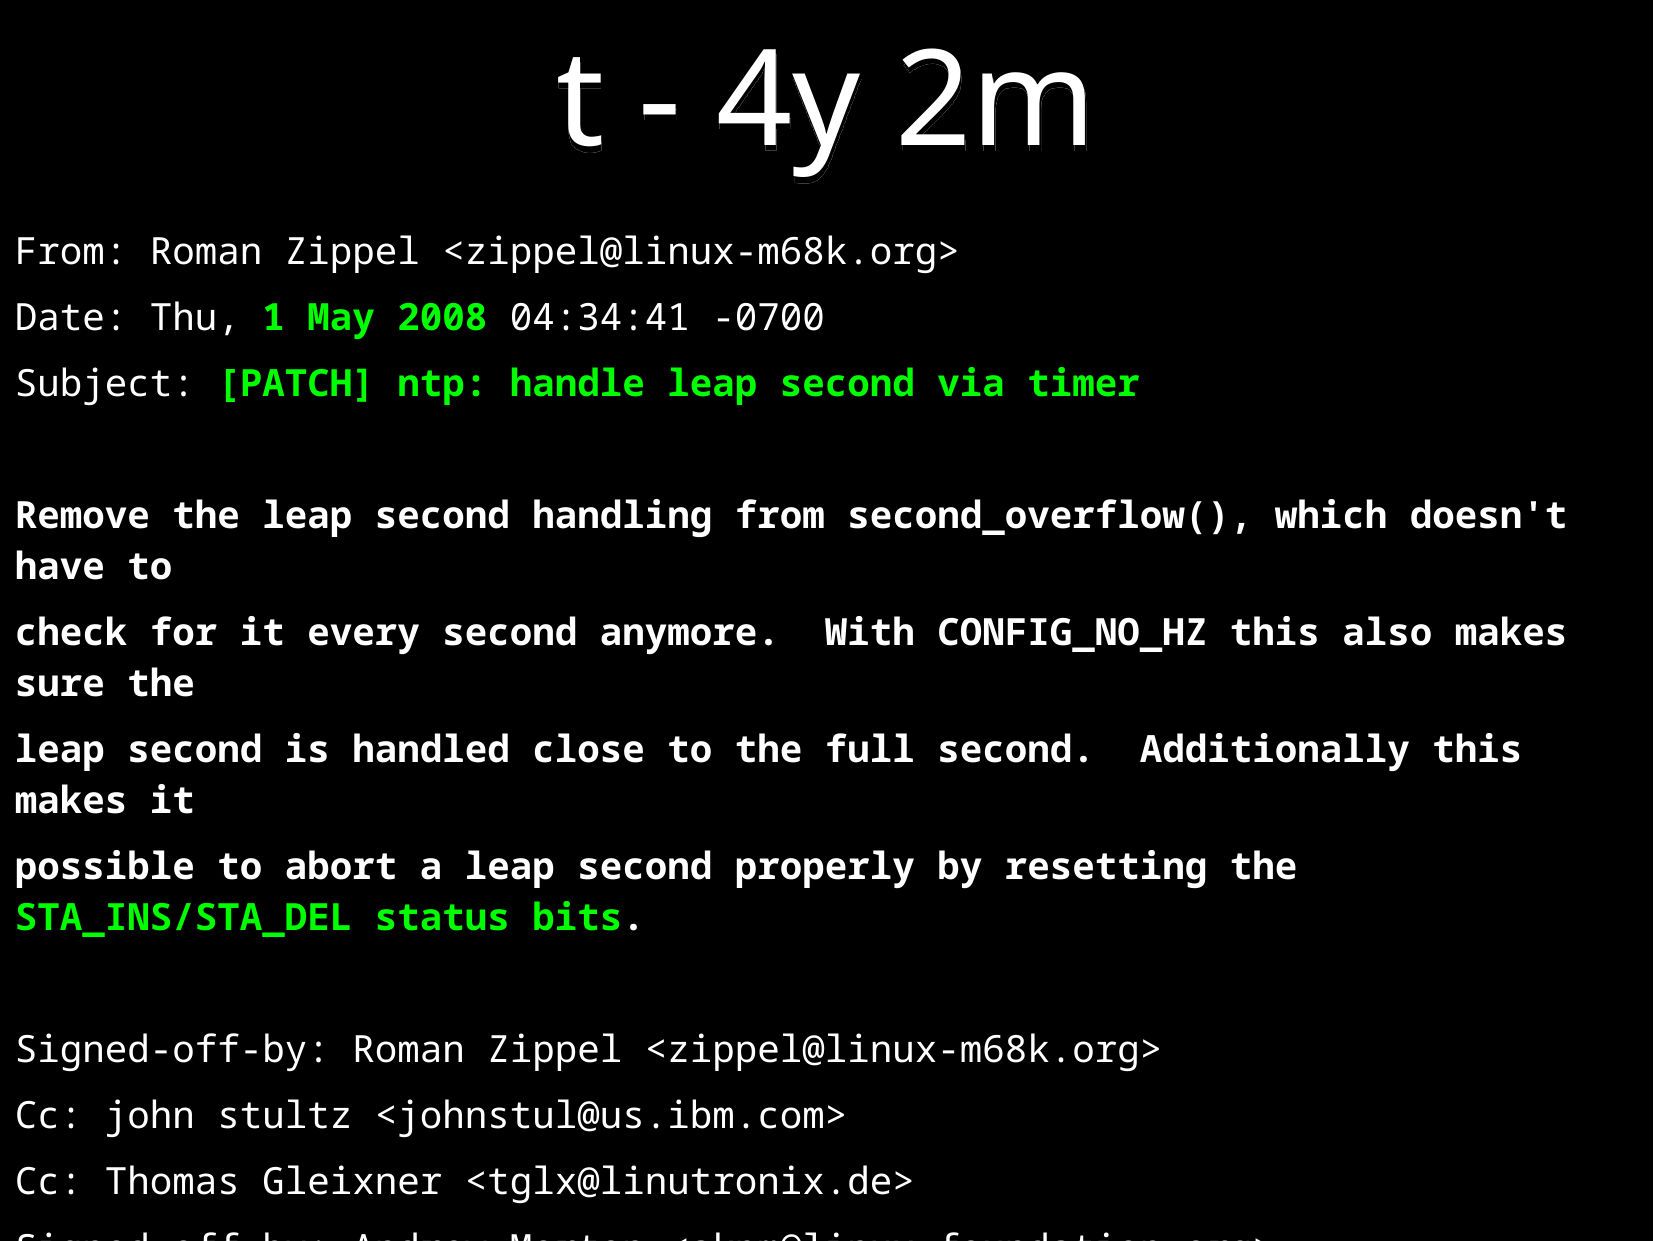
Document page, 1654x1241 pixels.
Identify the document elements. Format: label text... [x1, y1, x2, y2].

text_box From: Roman Zippel <zippel@linux-m68k.org> Date: Thu, 1 May 2008 04:34:41 -0700 Subject: [PATCH] ntp: handle leap second via timer Remove the leap second handling from second_overflow(), which doesn't have to check for it every second anymore. With CONFIG_NO_HZ this also makes sure the leap second is handled close to the full second. Additionally this makes it possible to abort a leap second properly by resetting the STA_INS/STA_DEL status bits. Signed-off-by: Roman Zippel <zippel@linux-m68k.org> Cc: john stultz <johnstul@us.ibm.com> Cc: Thomas Gleixner <tglx@linutronix.de> Signed-off-by: Andrew Morton <akpm@linux-foundation.org> Signed-off-by: Linus Torvalds <torvalds@linux-foundation.org> --- include/linux/clocksource.h | 2 + include/linux/timex.h | 1 + kernel/time/ntp.c | 133 +++++++++++++++++++++++++++++-------------- kernel/time/timekeeping.c | 4 +- [0, 217, 1653, 1241]
title t - 4y 2m [82, 0, 1571, 198]
